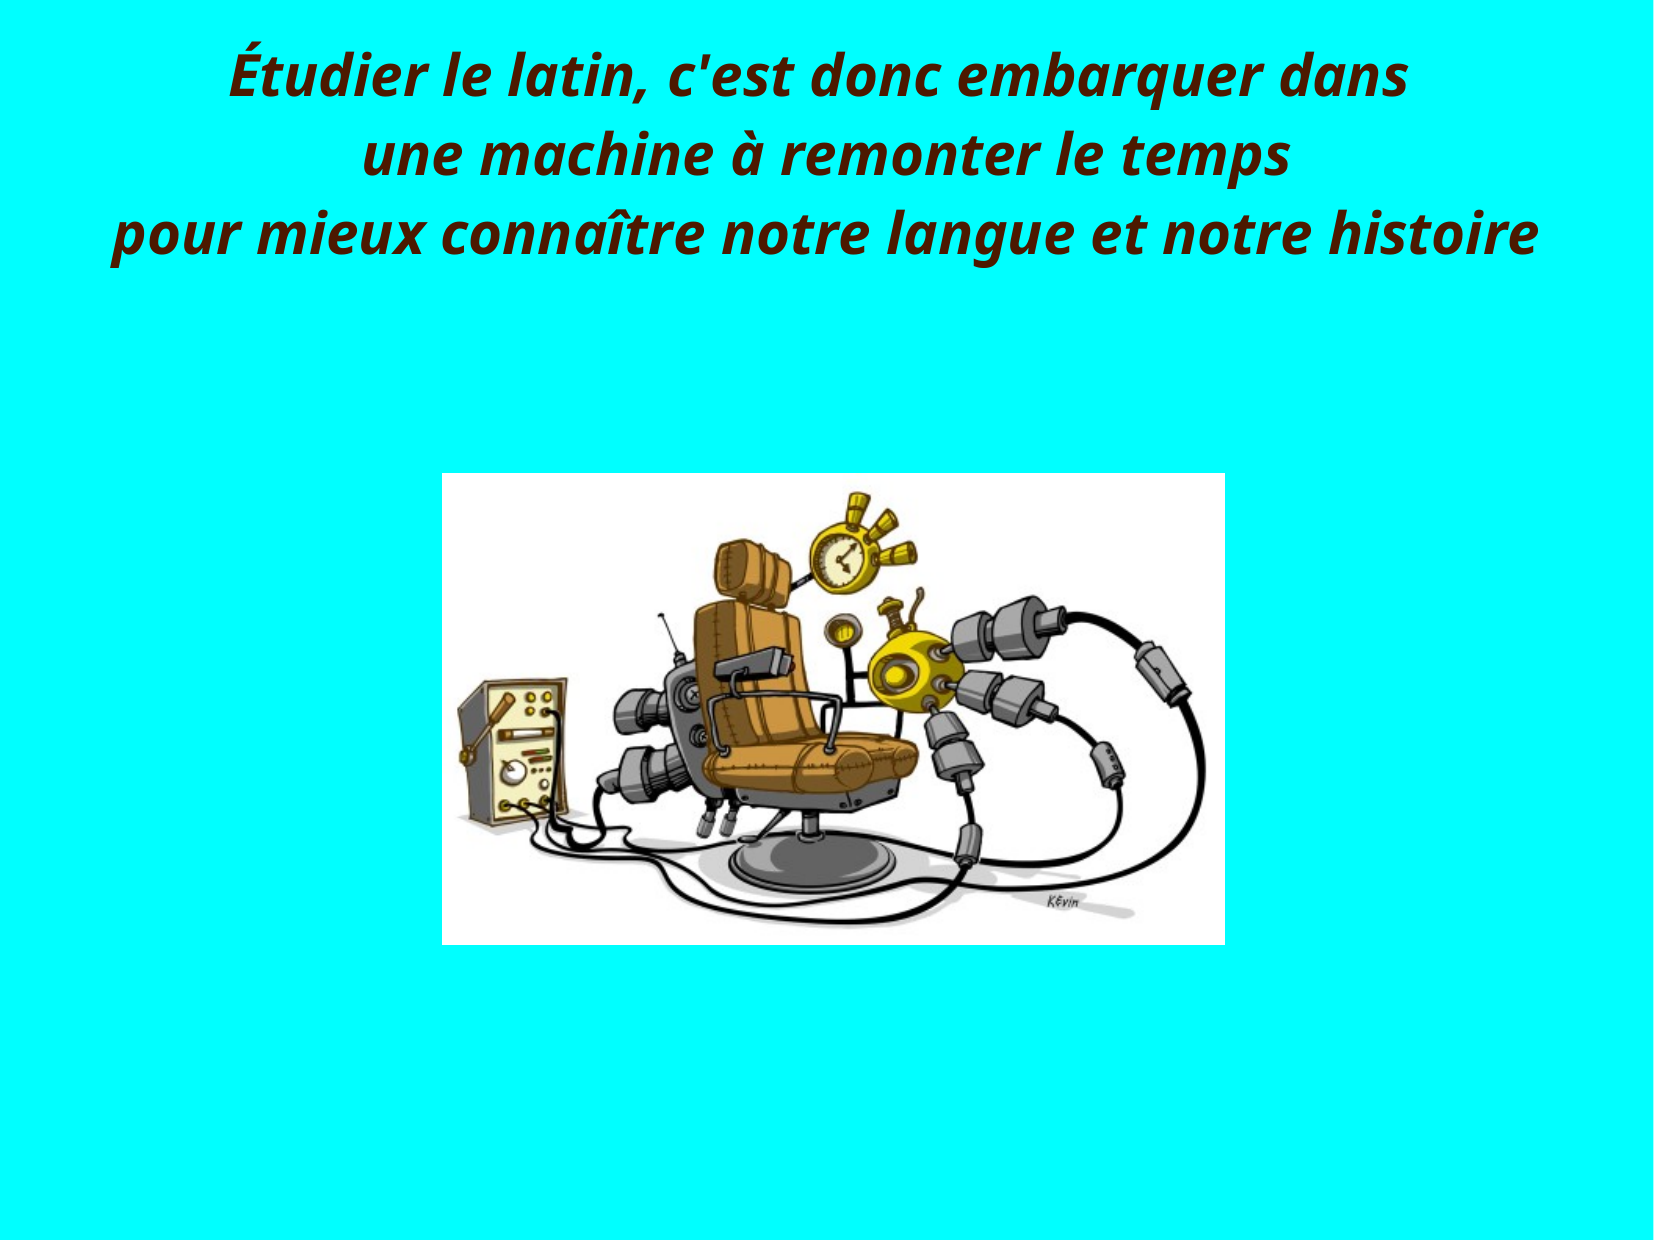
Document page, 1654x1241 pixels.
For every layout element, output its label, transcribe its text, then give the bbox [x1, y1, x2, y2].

picture [442, 473, 1225, 945]
chart [236, 295, 1394, 1114]
title Étudier le latin, c'est donc embarquer dans une machine à remonter le temps pour mieux connaître notre langue et notre histoire [82, 31, 1571, 275]
